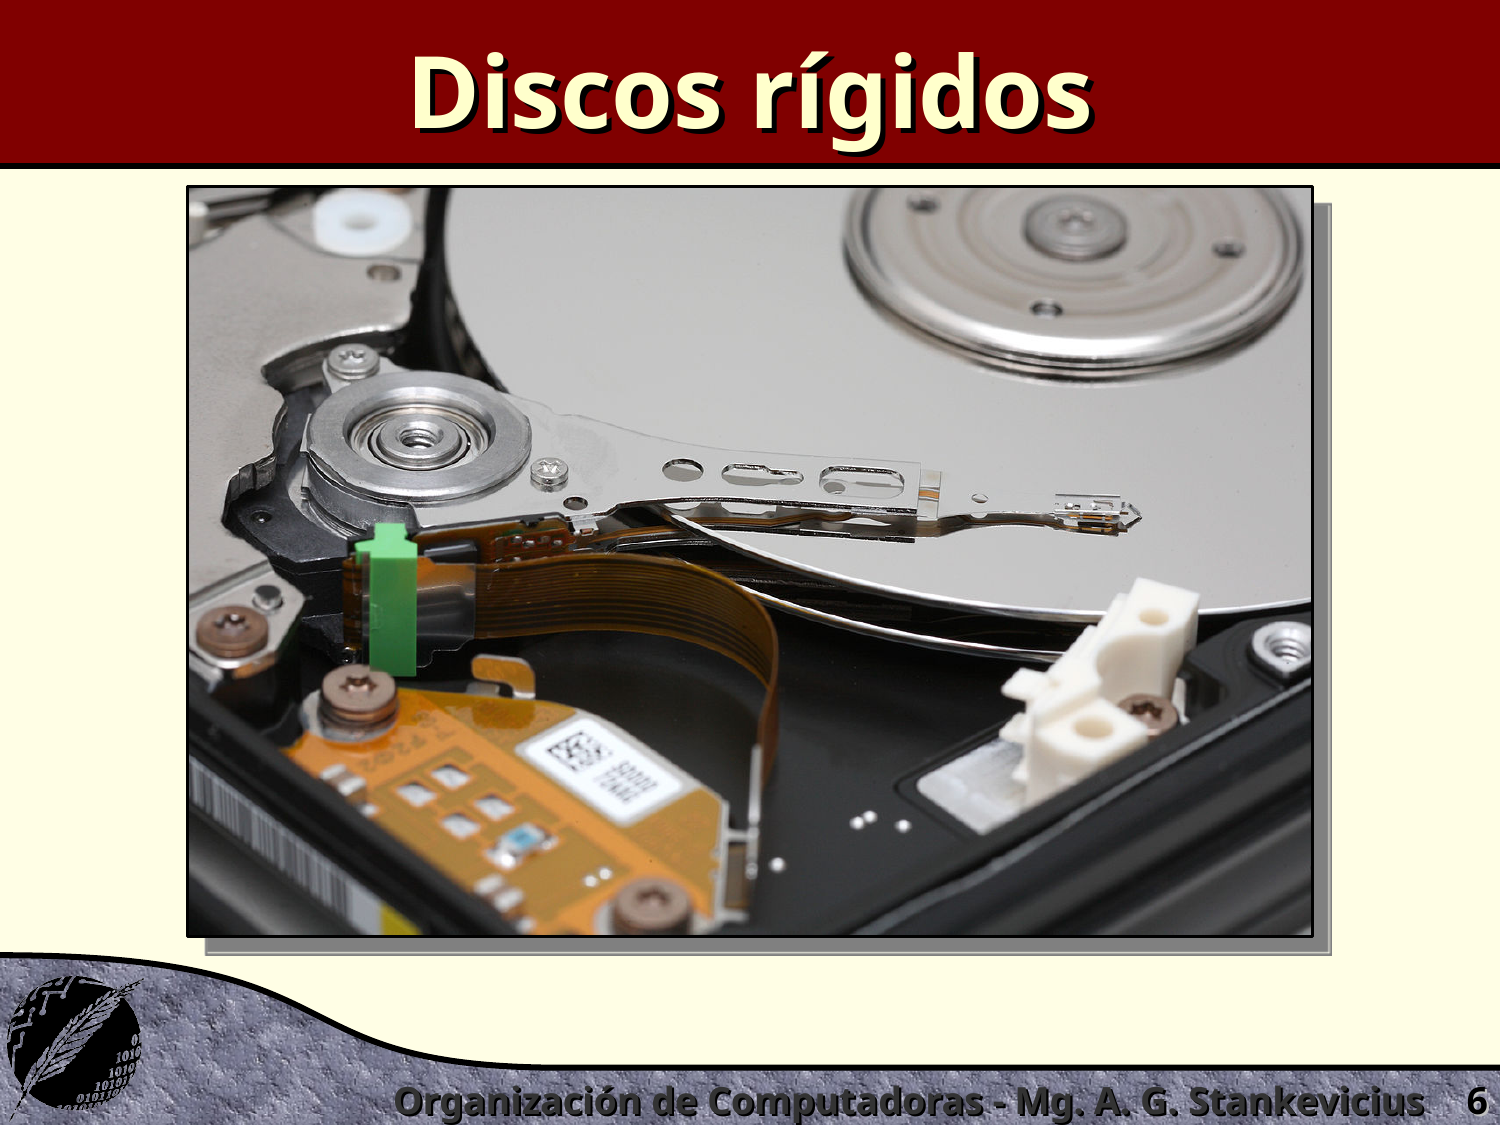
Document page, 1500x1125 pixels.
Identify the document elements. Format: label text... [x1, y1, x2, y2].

picture [189, 187, 1311, 935]
picture [802, 1100, 806, 1110]
picture [448, 1100, 455, 1110]
title Discos rígidos [15, 5, 1485, 160]
picture [0, 959, 1500, 1125]
picture [1058, 1100, 1065, 1110]
